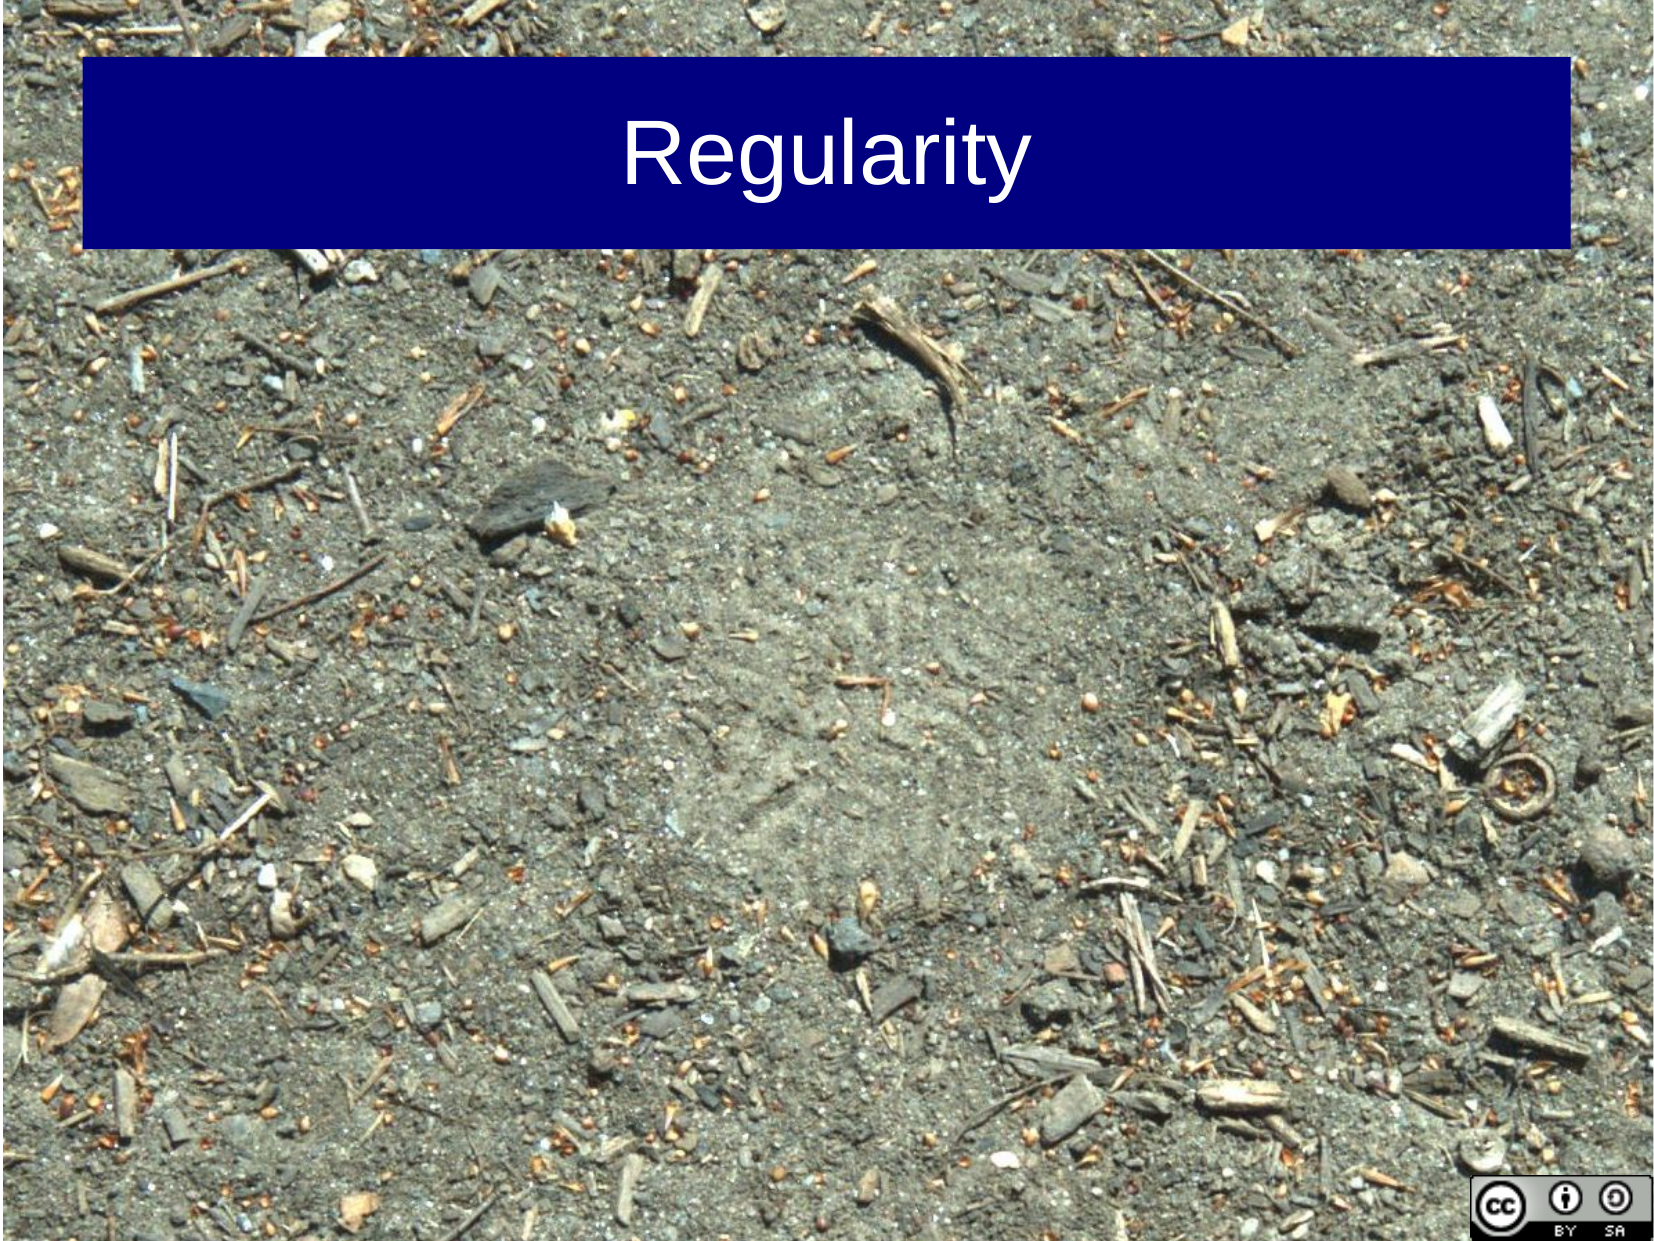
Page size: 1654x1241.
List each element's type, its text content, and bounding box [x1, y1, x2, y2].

picture [3, 0, 1654, 1241]
title Regularity [82, 56, 1571, 250]
